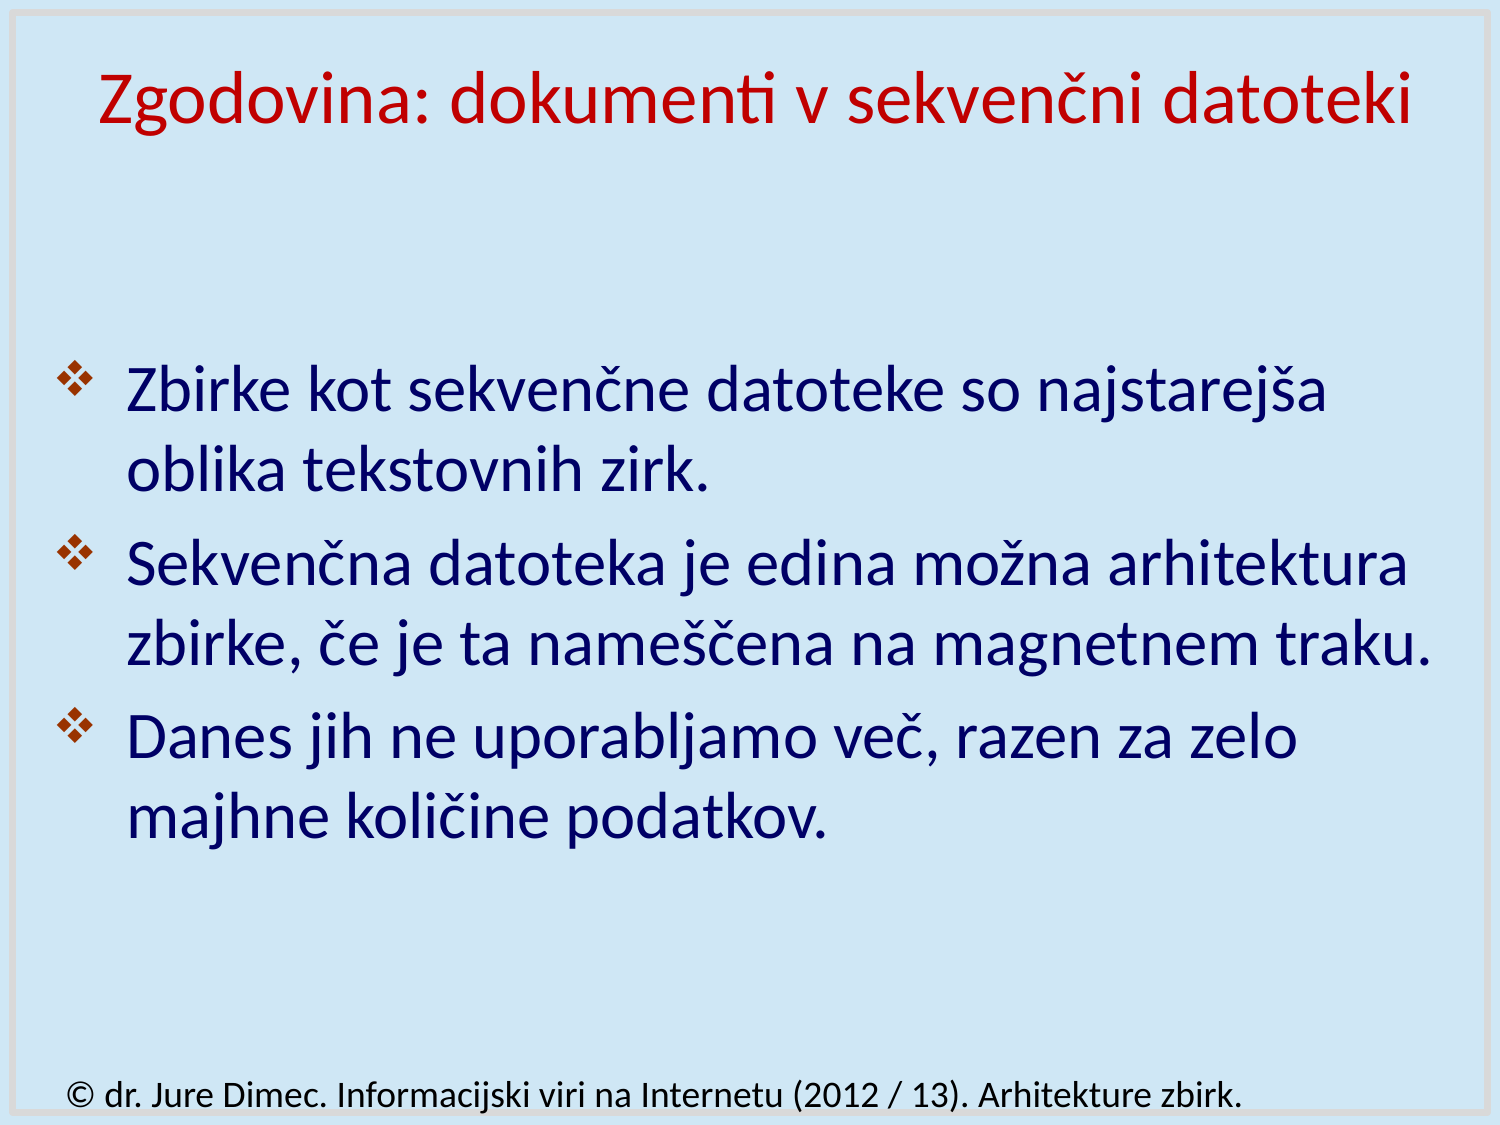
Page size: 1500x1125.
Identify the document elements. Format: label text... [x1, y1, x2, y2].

title Zgodovina: dokumenti v sekvenčni datoteki [37, 37, 1475, 150]
footer © dr. Jure Dimec. Informacijski viri na Internetu (2012 / 13). Arhitekture zbirk. [50, 1062, 1300, 1103]
list Zbirke kot sekvenčne datoteke so najstarejša oblika tekstovnih zirk. Sekvenčna datoteka je edina možna arhitektura zbirke, če je ta nameščena na magnetnem traku. Danes jih ne uporabljamo več, razen za zelo majhne količine podatkov. [37, 337, 1475, 1050]
